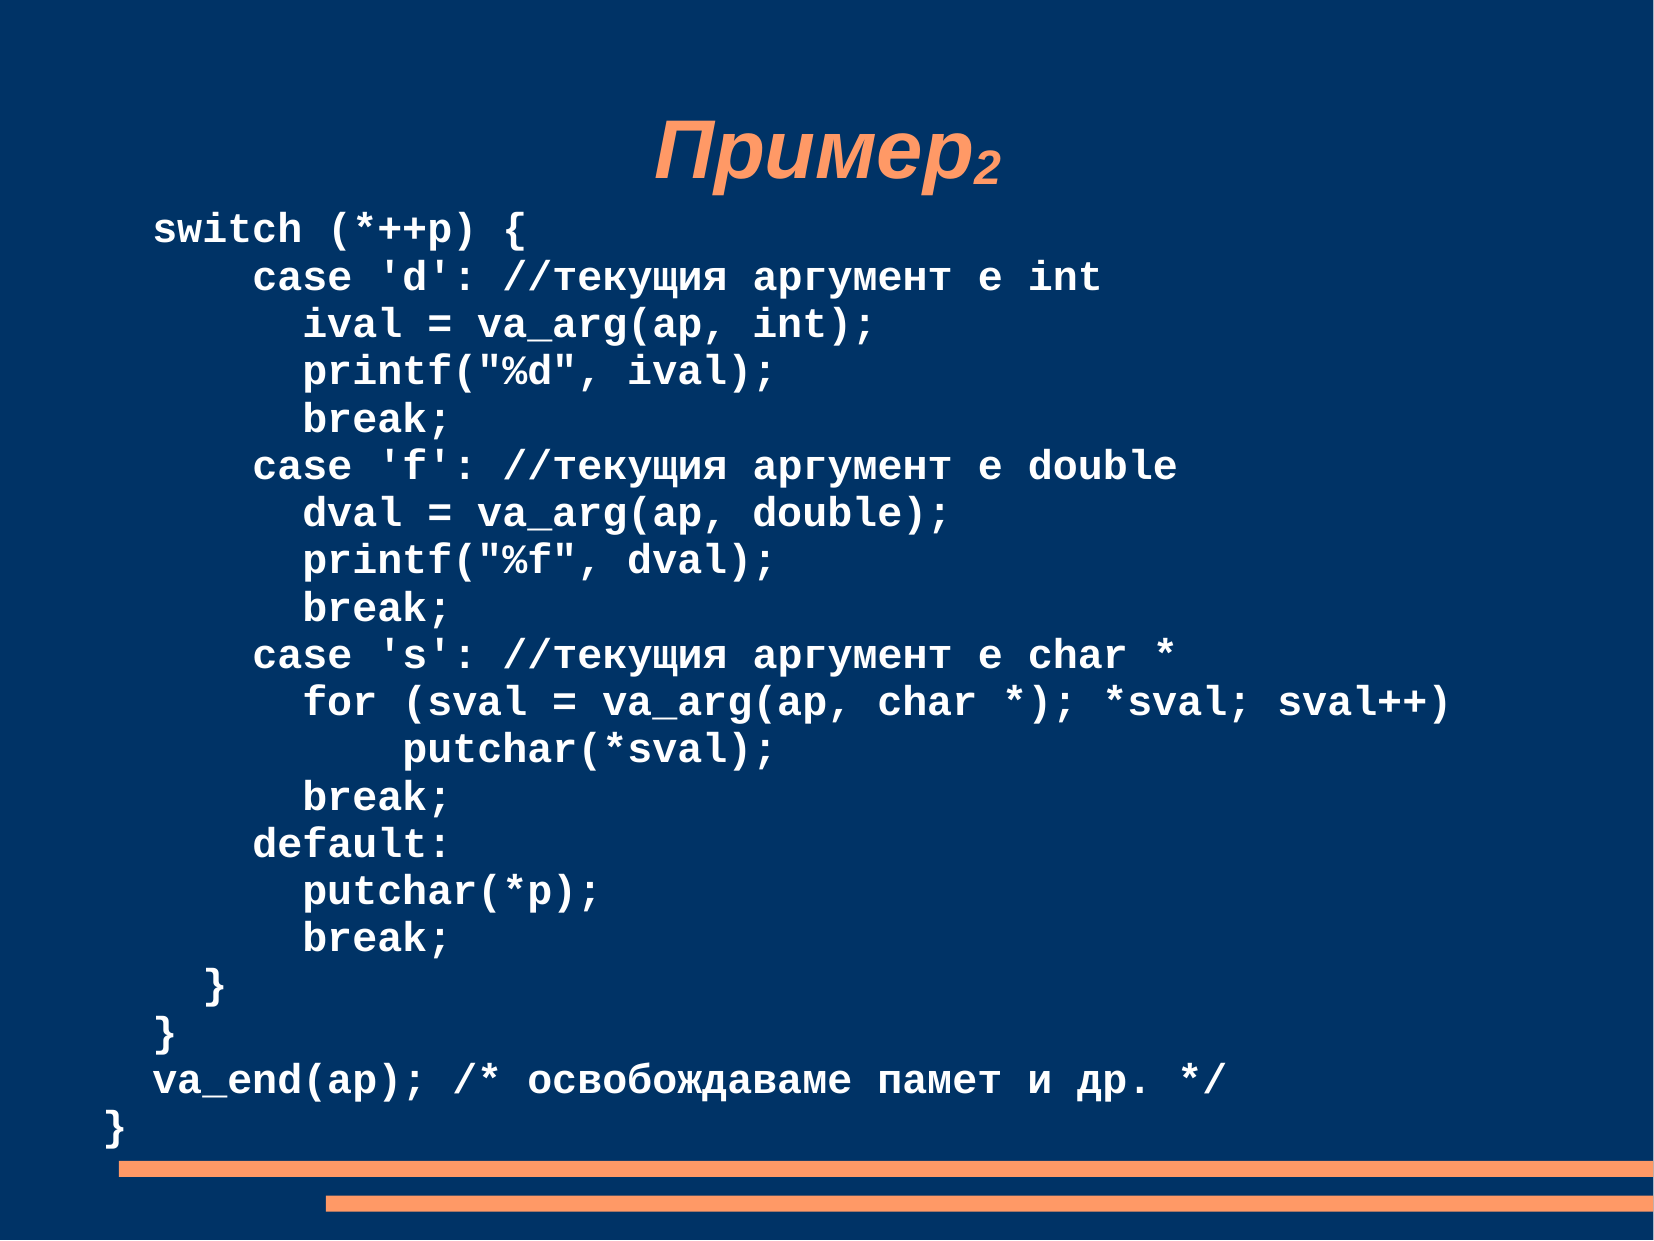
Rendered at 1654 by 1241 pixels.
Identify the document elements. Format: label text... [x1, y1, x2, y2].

title Пример2 [121, 46, 1534, 200]
text_box switch (*++p) { case 'd': //текущия аргумент е int ival = va_arg(ap, int); printf("%d", ival); break; case 'f': //текущия аргумент е double dval = va_arg(ap, double); printf("%f", dval); break; case 's': //текущия аргумент е char * for (sval = va_arg(ap, char *); *sval; sval++) putchar(*sval); break; default: putchar(*p); break; } } va_end(ap); /* освобождаваме памет и др. */ } [87, 200, 1634, 1172]
